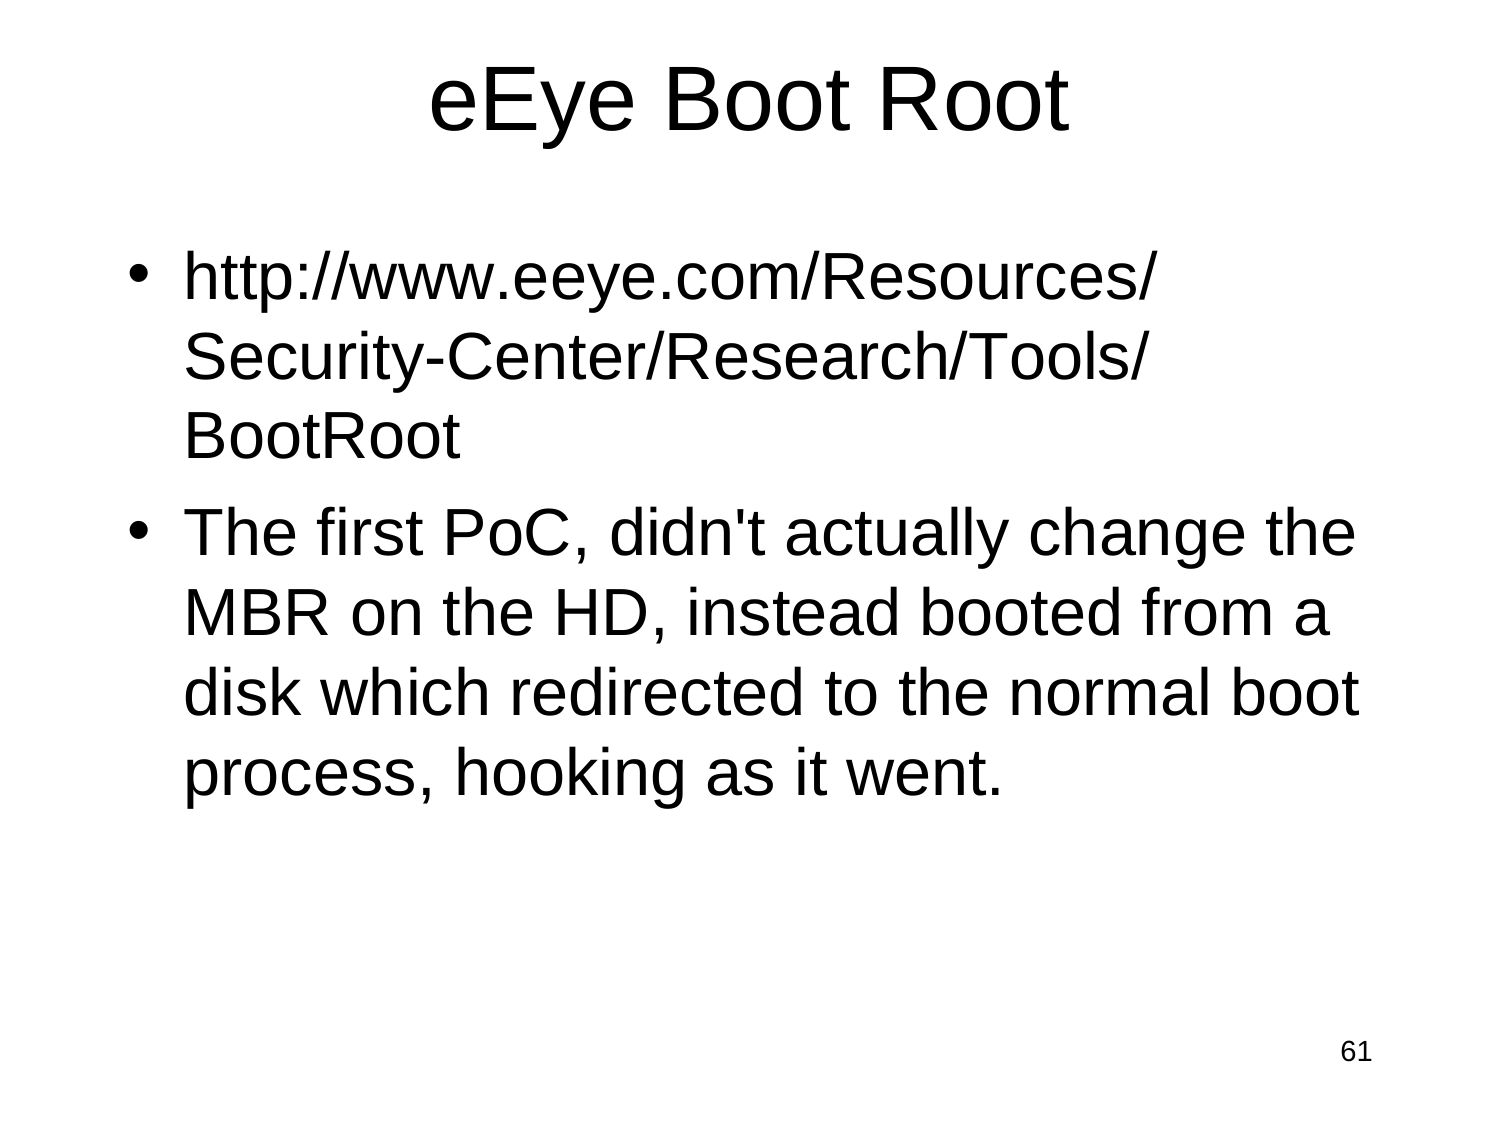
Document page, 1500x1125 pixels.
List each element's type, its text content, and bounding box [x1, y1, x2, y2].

text_box <number> [1074, 1025, 1388, 1101]
list http://www.eeye.com/Resources/Security-Center/Research/Tools/BootRoot The first PoC, didn't actually change the MBR on the HD, instead booted from a disk which redirected to the normal boot process, hooking as it went. [112, 224, 1388, 1000]
title eEye Boot Root [0, 0, 1500, 188]
